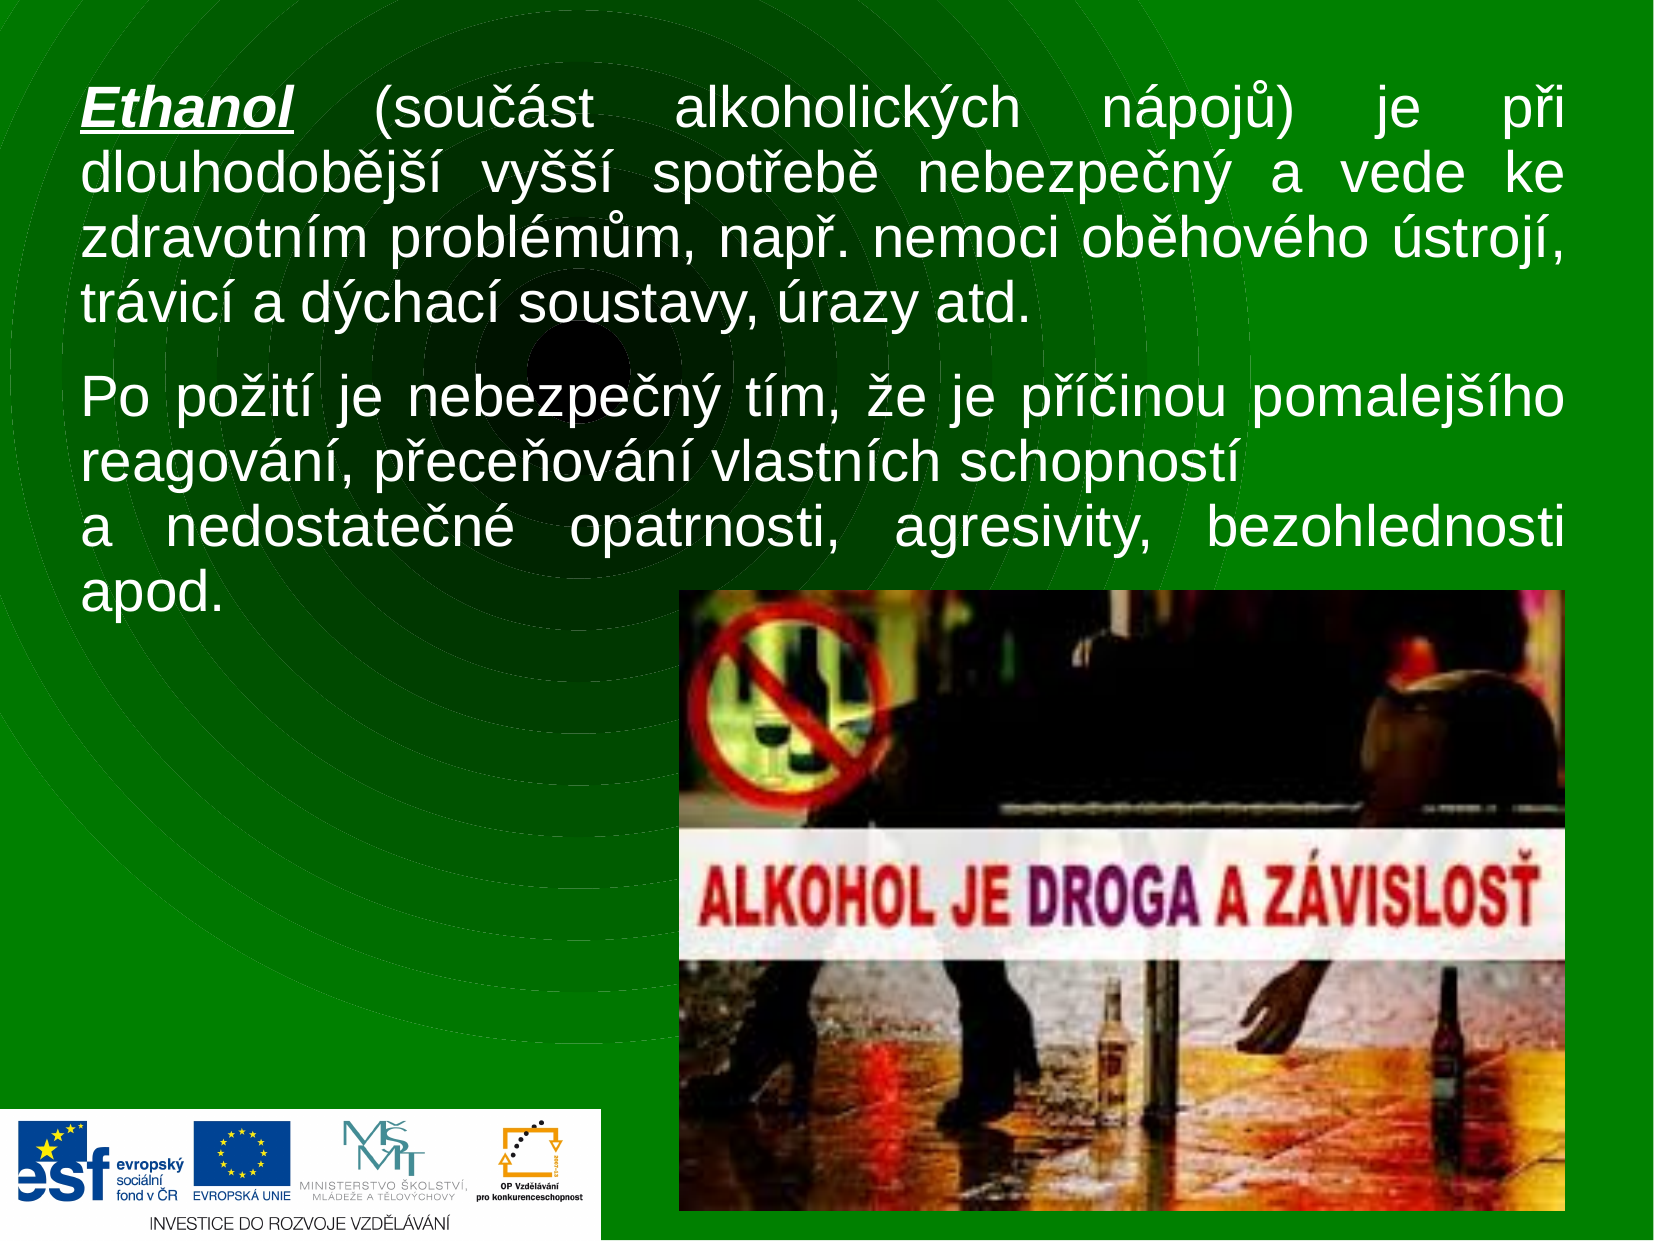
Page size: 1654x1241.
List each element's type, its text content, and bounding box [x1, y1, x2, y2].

picture [0, 1109, 601, 1241]
list Ethanol (součást alkoholických nápojů) je při dlouhodobější vyšší spotřebě nebezpečný a vede ke zdravotním problémům, např. nemoci oběhového ústrojí, trávicí a dýchací soustavy, úrazy atd. Po požití je nebezpečný tím, že je příčinou pomalejšího reagování, přeceňování vlastních schopností a nedostatečné opatrnosti, agresivity, bezohlednosti apod. [80, 74, 1569, 894]
picture [679, 590, 1565, 1211]
